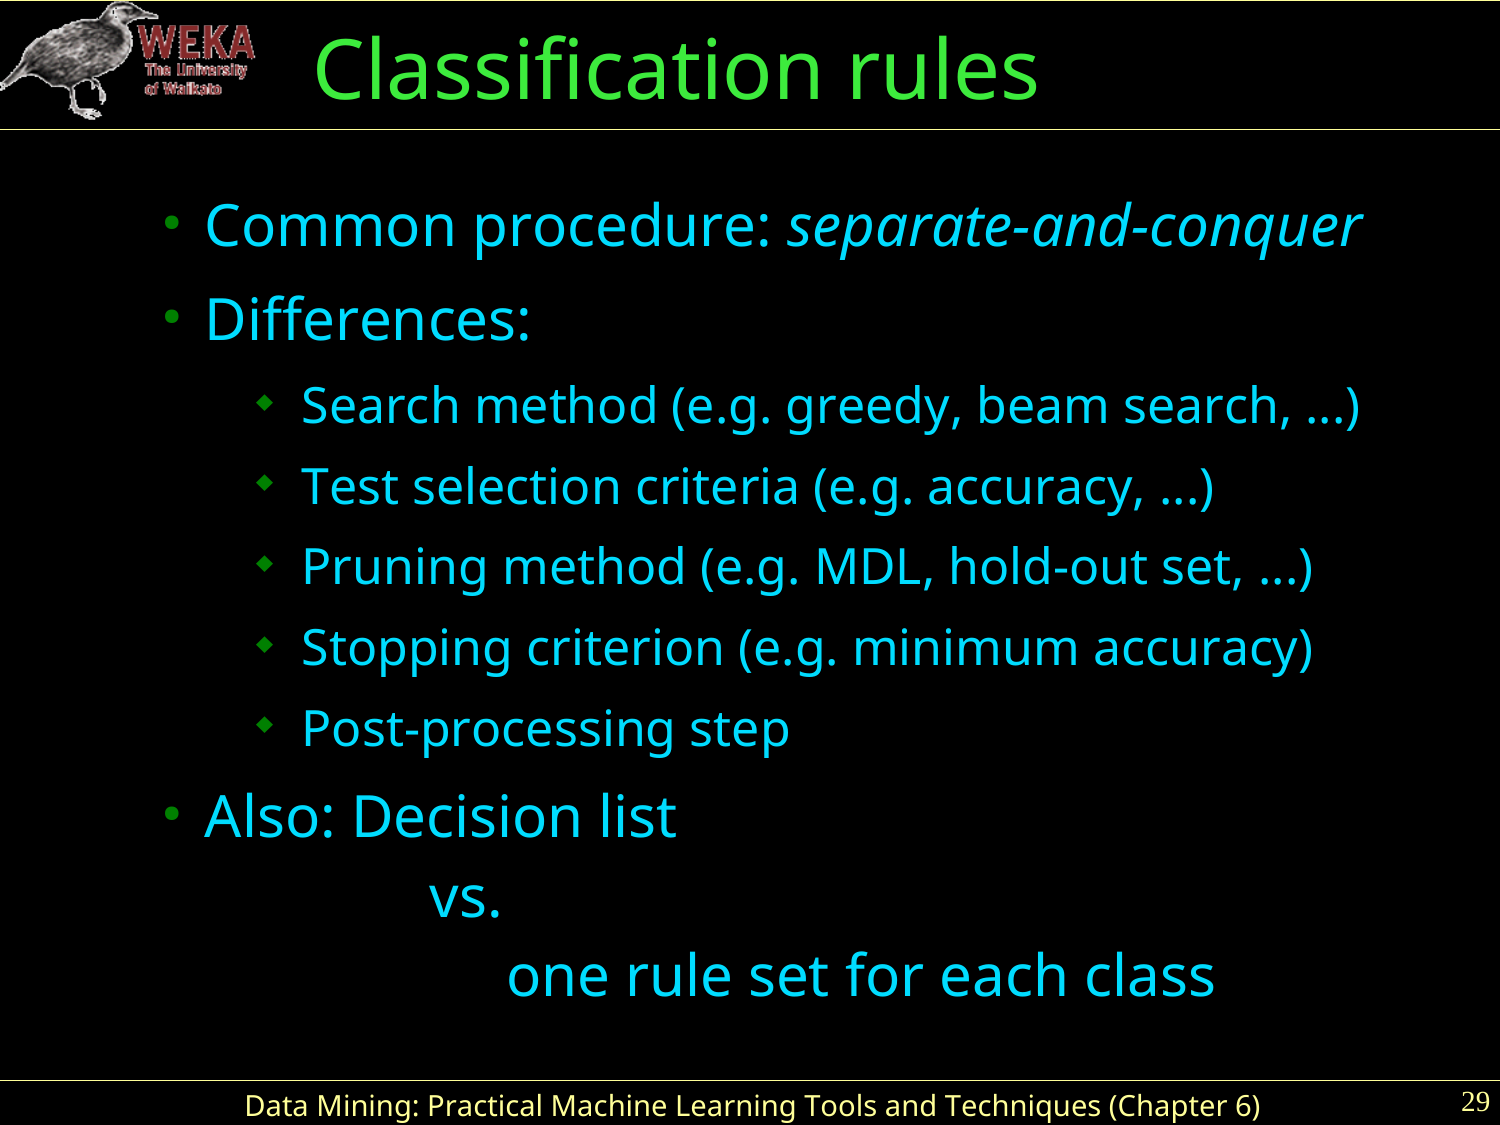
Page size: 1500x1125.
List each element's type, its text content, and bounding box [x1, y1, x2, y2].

title Classification rules [297, 0, 1500, 148]
list Common procedure: separate-and-conquer Differences: Search method (e.g. greedy, beam search, ...) Test selection criteria (e.g. accuracy, ...) Pruning method (e.g. MDL, hold-out set, ...) Stopping criterion (e.g. minimum accuracy) Post-processing step Also: Decision list vs. one rule set for each class [147, 177, 1386, 892]
picture [0, 1, 266, 129]
